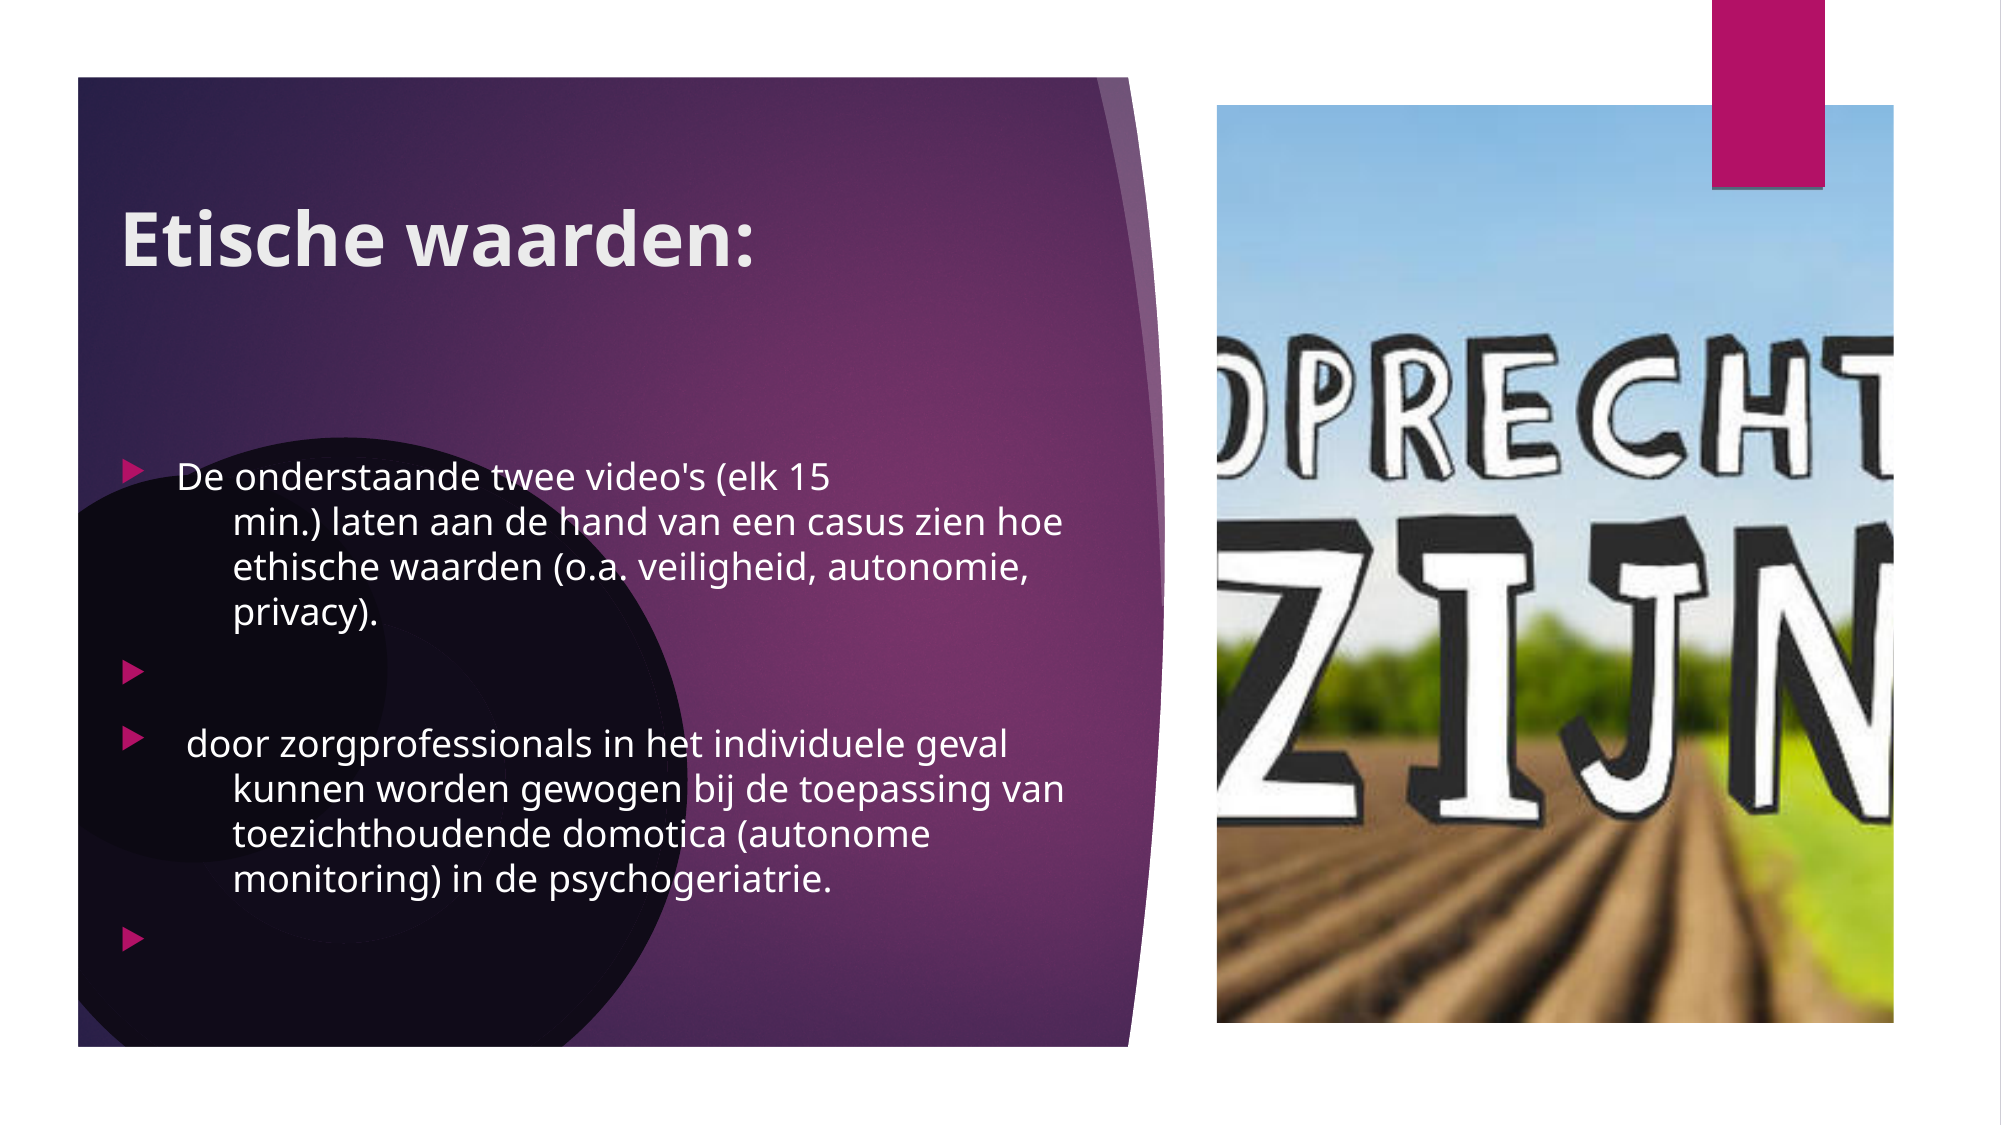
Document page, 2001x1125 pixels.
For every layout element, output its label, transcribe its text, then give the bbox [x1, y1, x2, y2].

list De onderstaande twee video's (elk 15 min.) laten aan de hand van een casus zien hoe ethische waarden (o.a. veiligheid, autonomie, privacy). door zorgprofessionals in het individuele geval kunnen worden gewogen bij de toepassing van toezichthoudende domotica (autonome monitoring) in de psychogeriatrie. [104, 396, 1102, 1023]
text_box [0, 0, 2000, 1125]
title Etische waarden: [104, 103, 1102, 370]
picture [1216, 105, 1894, 1023]
